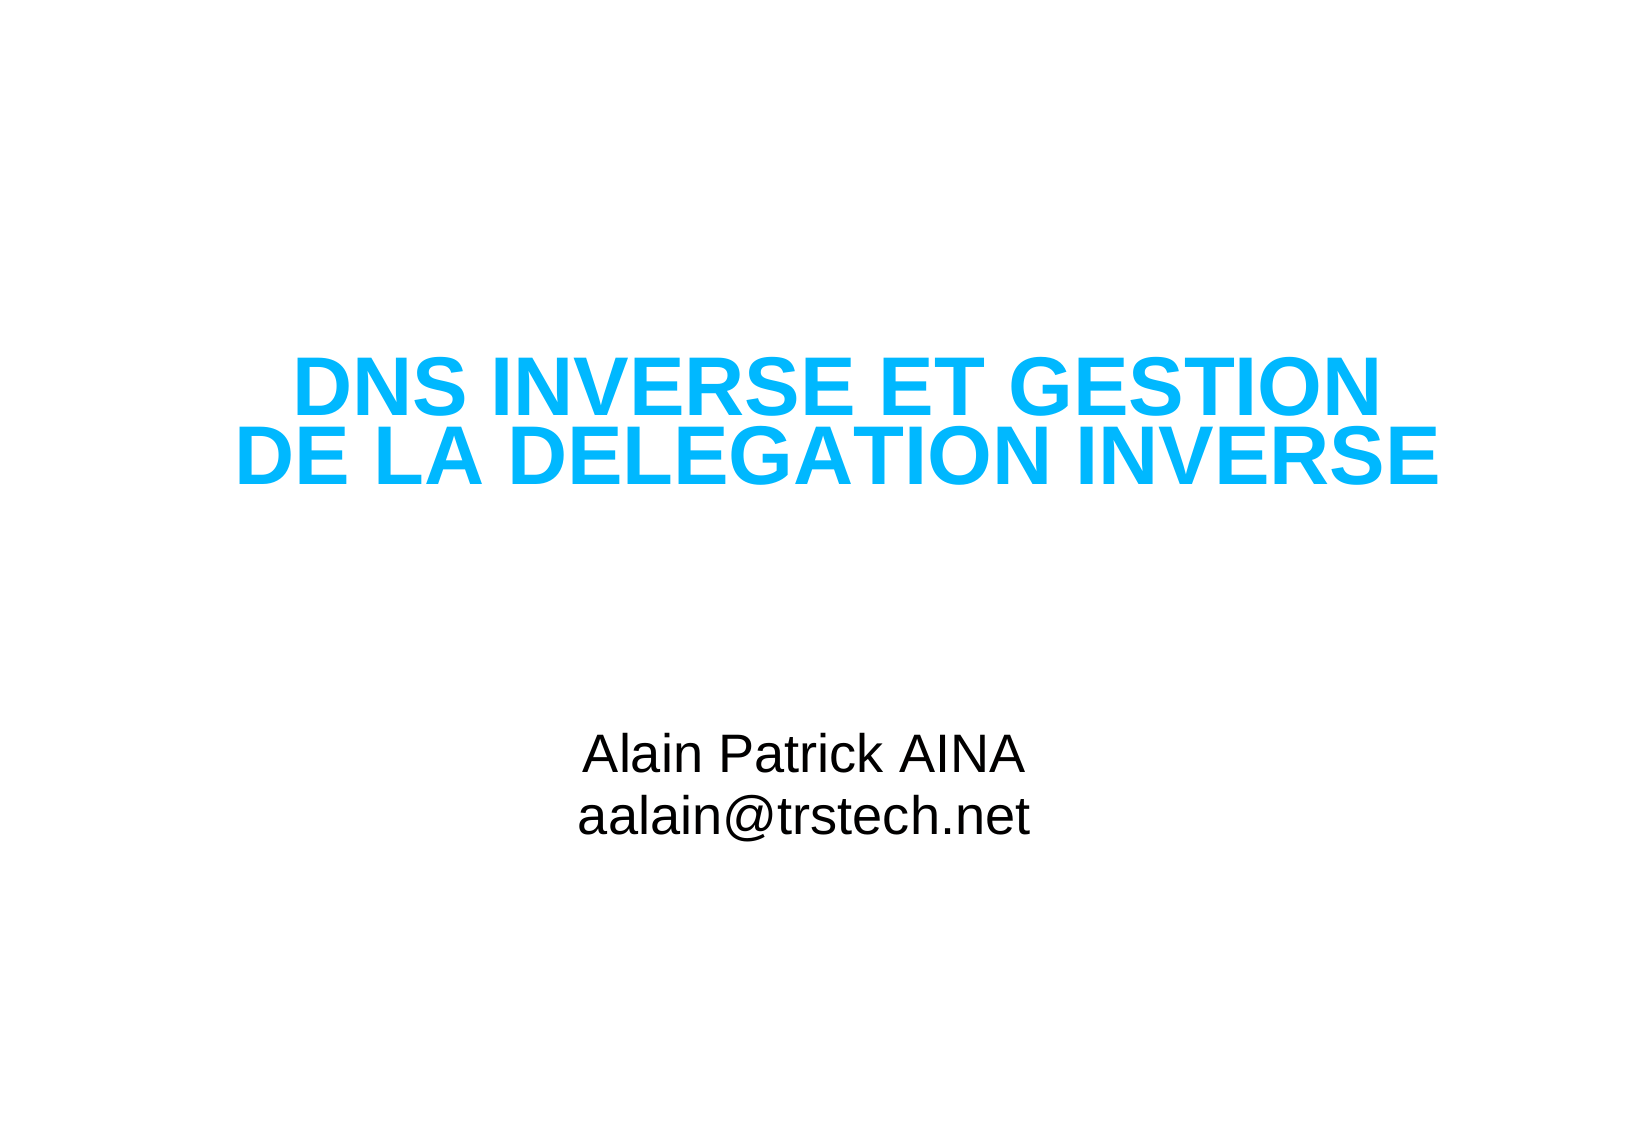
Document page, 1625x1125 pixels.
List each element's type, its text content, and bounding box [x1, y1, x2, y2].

text_box DNS INVERSE ET GESTION DE LA DELEGATION INVERSE [215, 352, 1460, 506]
text_box Alain Patrick AINA aalain@trstech.net [111, 594, 1498, 855]
